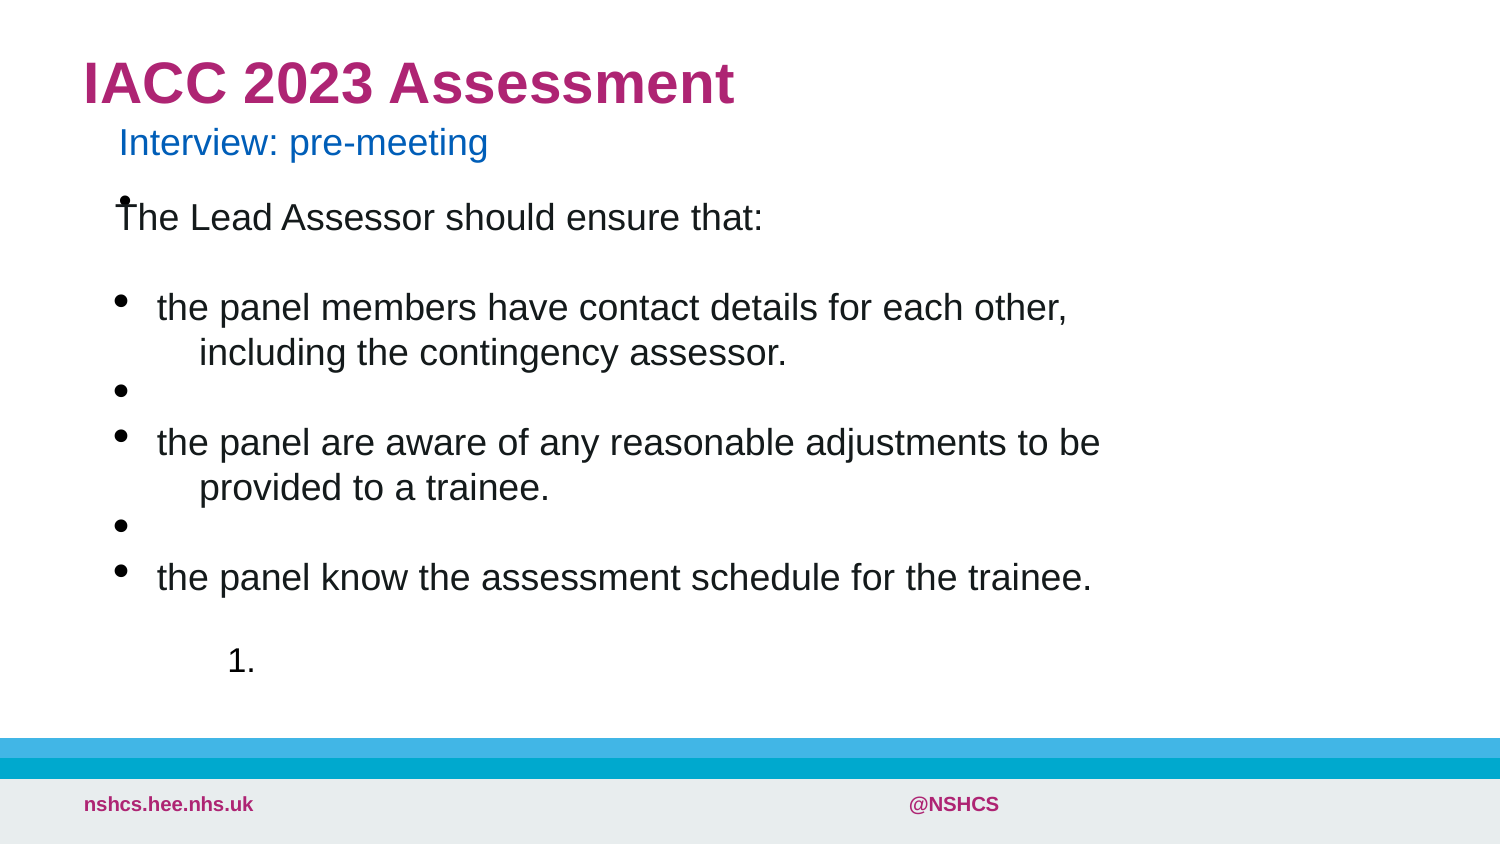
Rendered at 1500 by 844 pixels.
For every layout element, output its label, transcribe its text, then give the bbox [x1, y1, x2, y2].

title IACC 2023 Assessment [96, 32, 1167, 116]
subtitle Interview: pre-meeting [103, 115, 1187, 192]
text_box The Lead Assessor should ensure that: the panel members have contact details for each other, including the contingency assessor. the panel are aware of any reasonable adjustments to be provided to a trainee. the panel know the assessment schedule for the trainee. [103, 187, 1127, 687]
